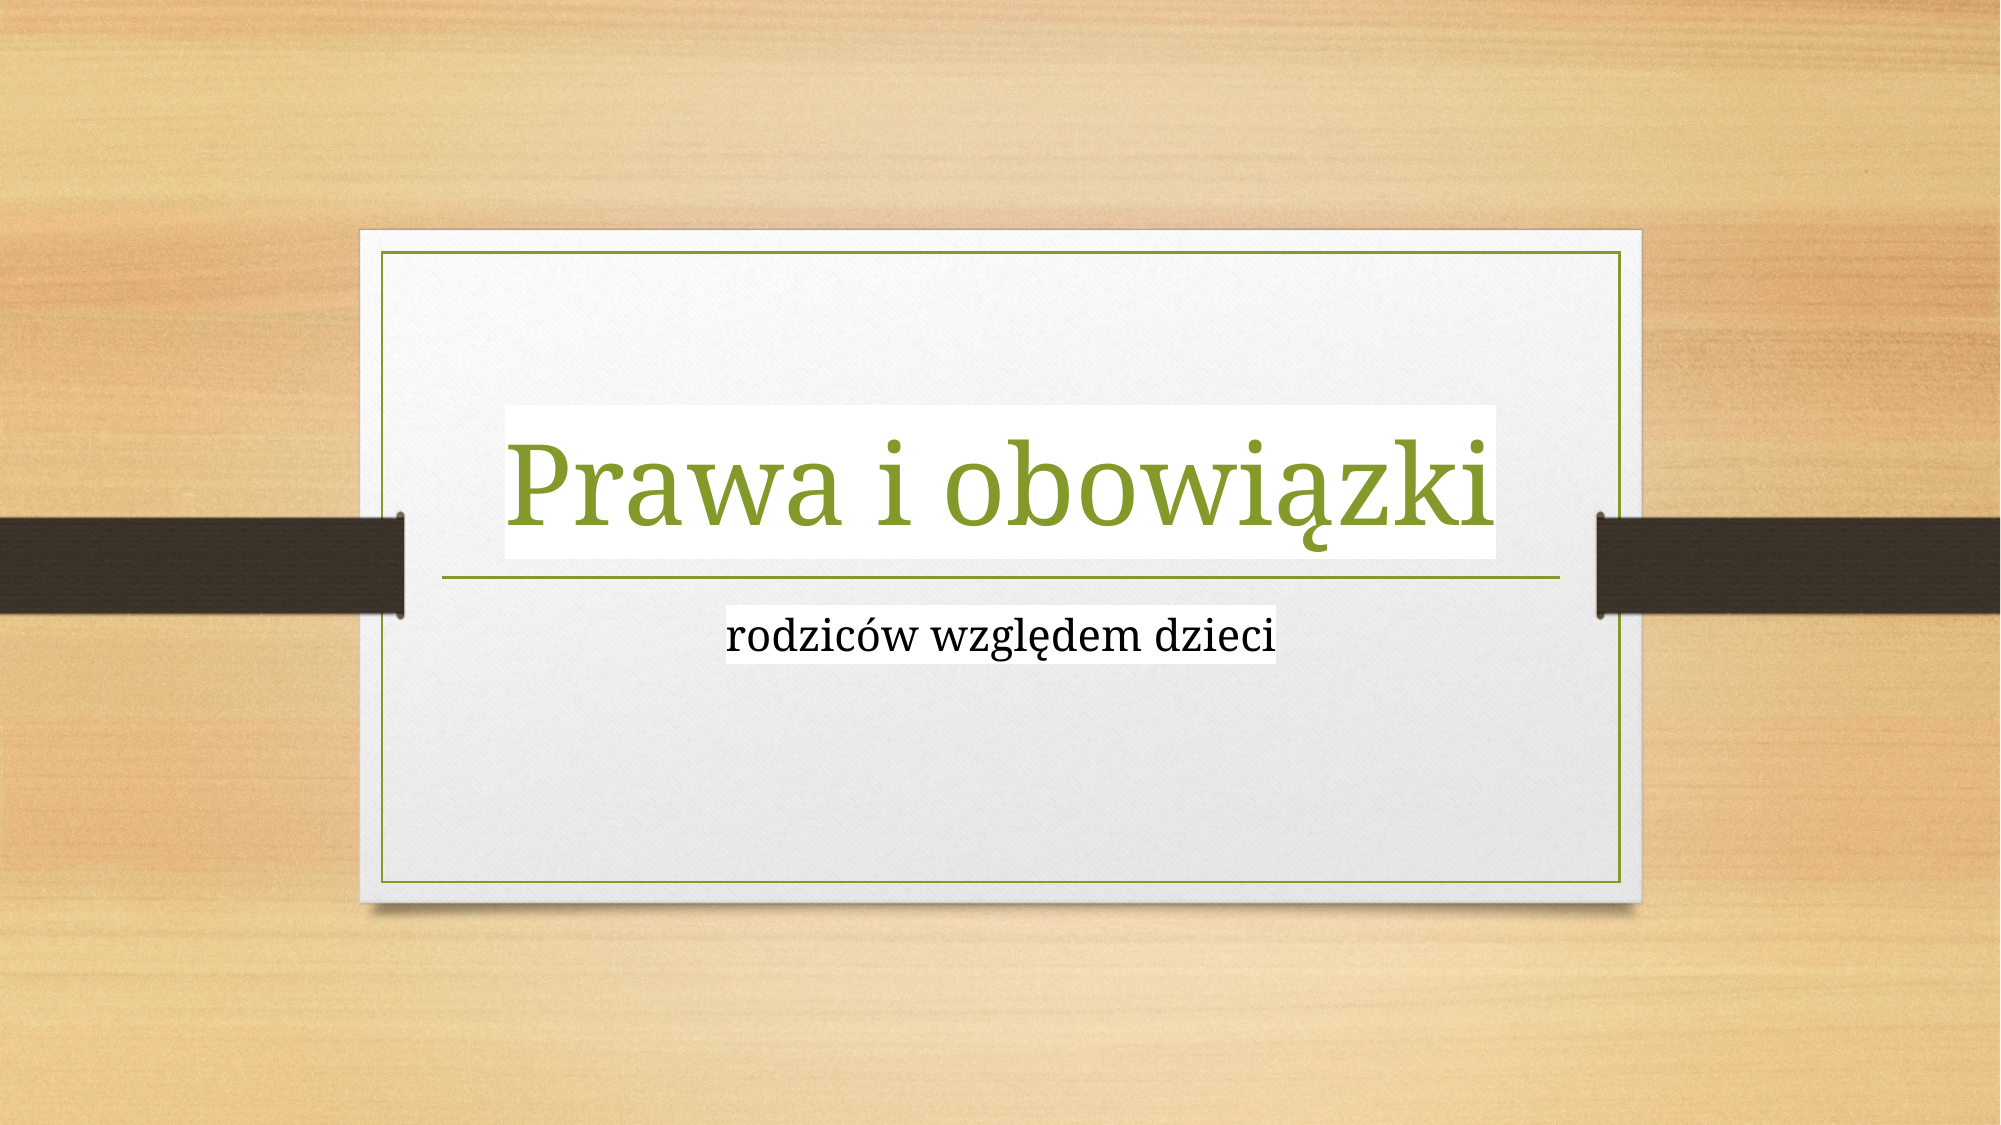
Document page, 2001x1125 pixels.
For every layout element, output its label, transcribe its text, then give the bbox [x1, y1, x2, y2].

title Prawa i obowiązki [441, 306, 1560, 556]
picture [0, 0, 2001, 1125]
subtitle rodziców względem dzieci [441, 600, 1560, 817]
